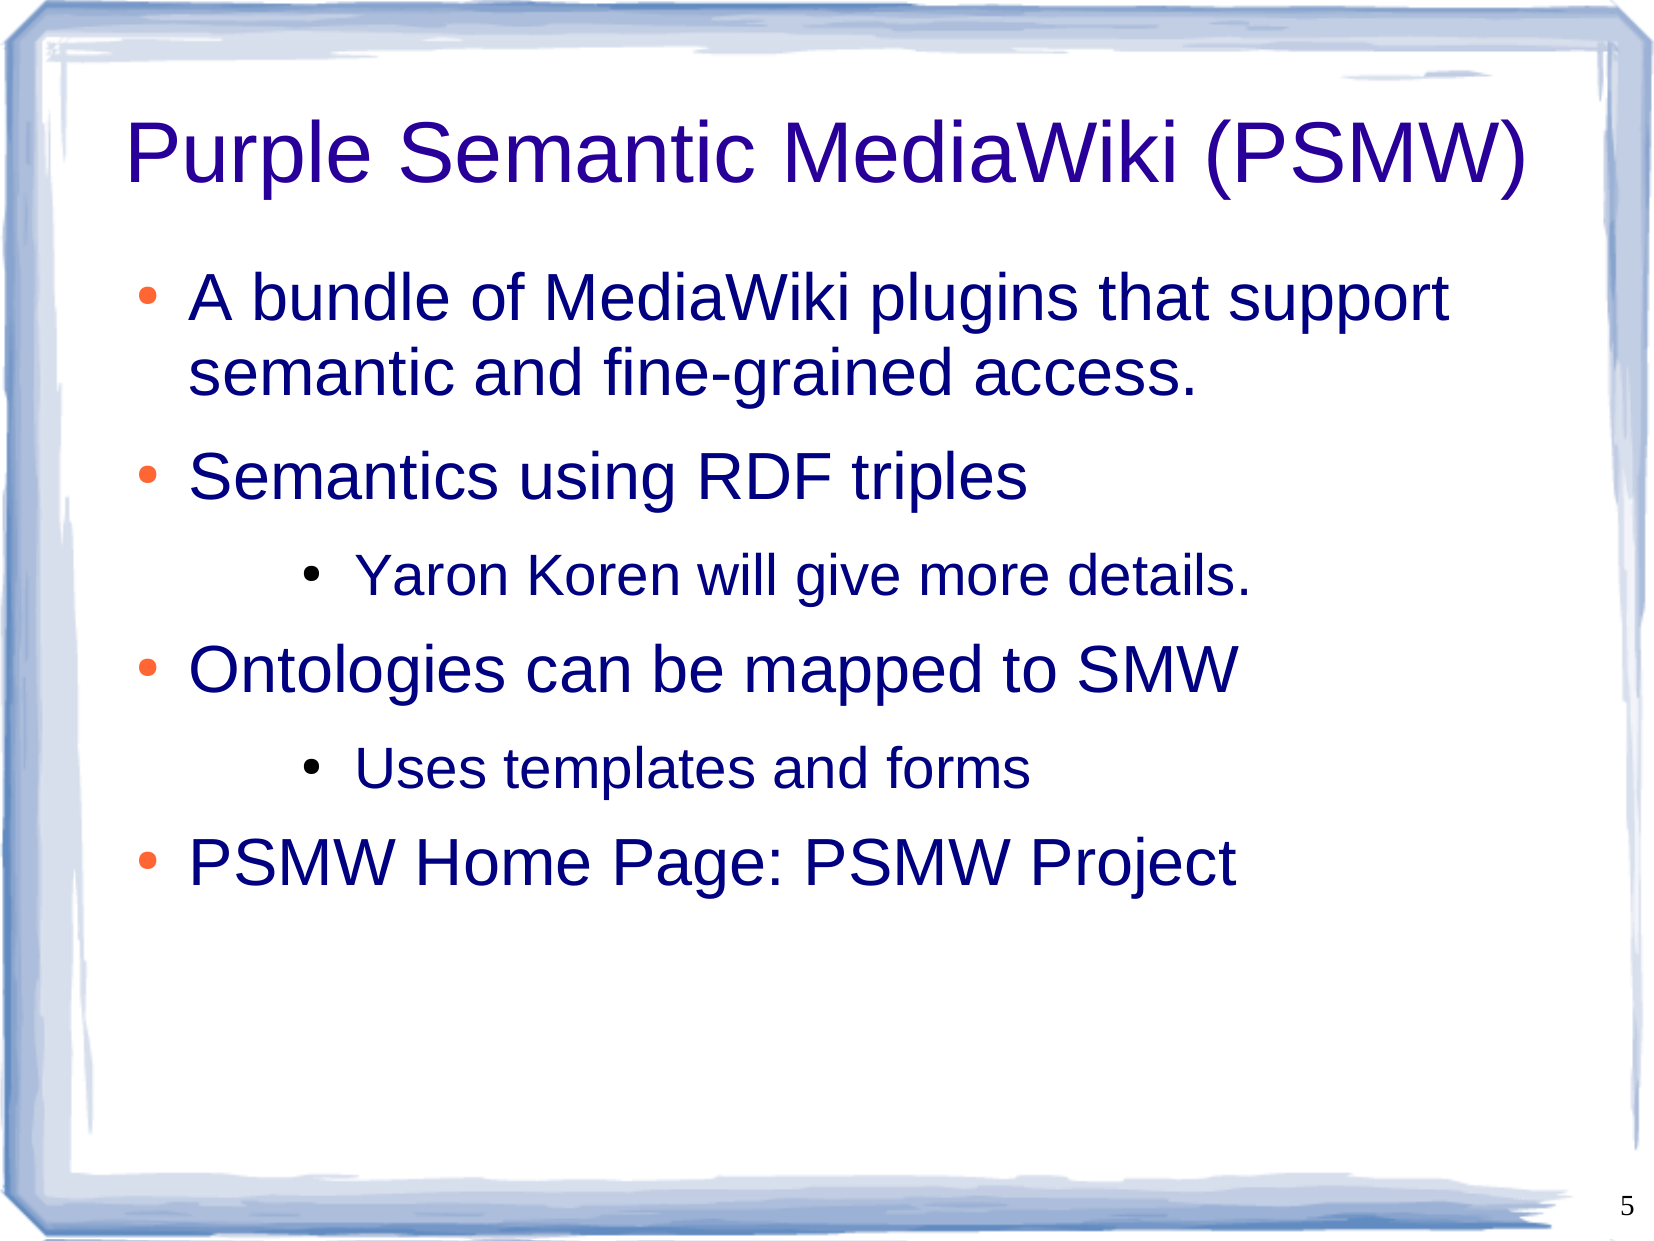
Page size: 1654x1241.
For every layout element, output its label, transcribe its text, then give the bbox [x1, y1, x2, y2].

title Purple Semantic MediaWiki (PSMW) [82, 49, 1571, 257]
list A bundle of MediaWiki plugins that support semantic and fine-grained access. Semantics using RDF triples Yaron Koren will give more details. Ontologies can be mapped to SMW Uses templates and forms PSMW Home Page: PSMW Project [118, 259, 1571, 1079]
picture [0, 0, 1654, 1241]
